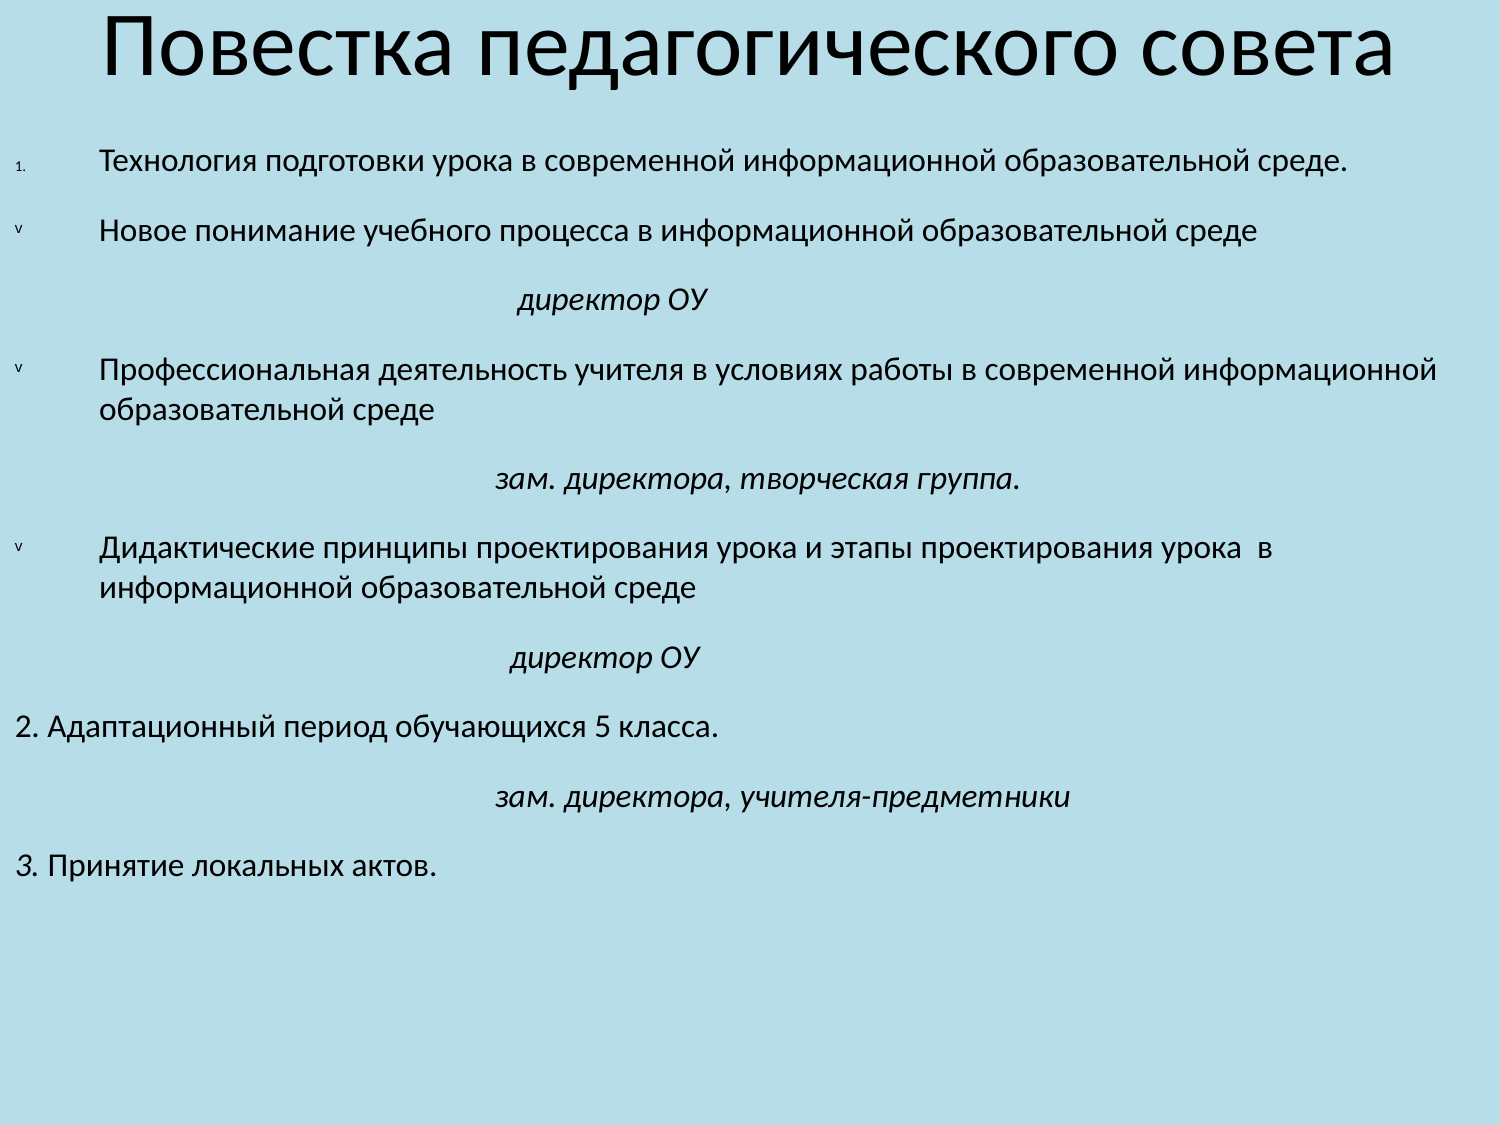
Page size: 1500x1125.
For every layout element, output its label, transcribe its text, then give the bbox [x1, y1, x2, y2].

title Повестка педагогического совета [0, 0, 1500, 131]
list Технология подготовки урока в современной информационной образовательной среде. Новое понимание учебного процесса в информационной образовательной среде директор ОУ Профессиональная деятельность учителя в условиях работы в современной информационной образовательной среде зам. директора, творческая группа. Дидактические принципы проектирования урока и этапы проектирования урока в информационной образовательной среде директор ОУ 2. Адаптационный период обучающихся 5 класса. зам. директора, учителя-предметники 3. Принятие локальных актов. [0, 131, 1500, 1125]
